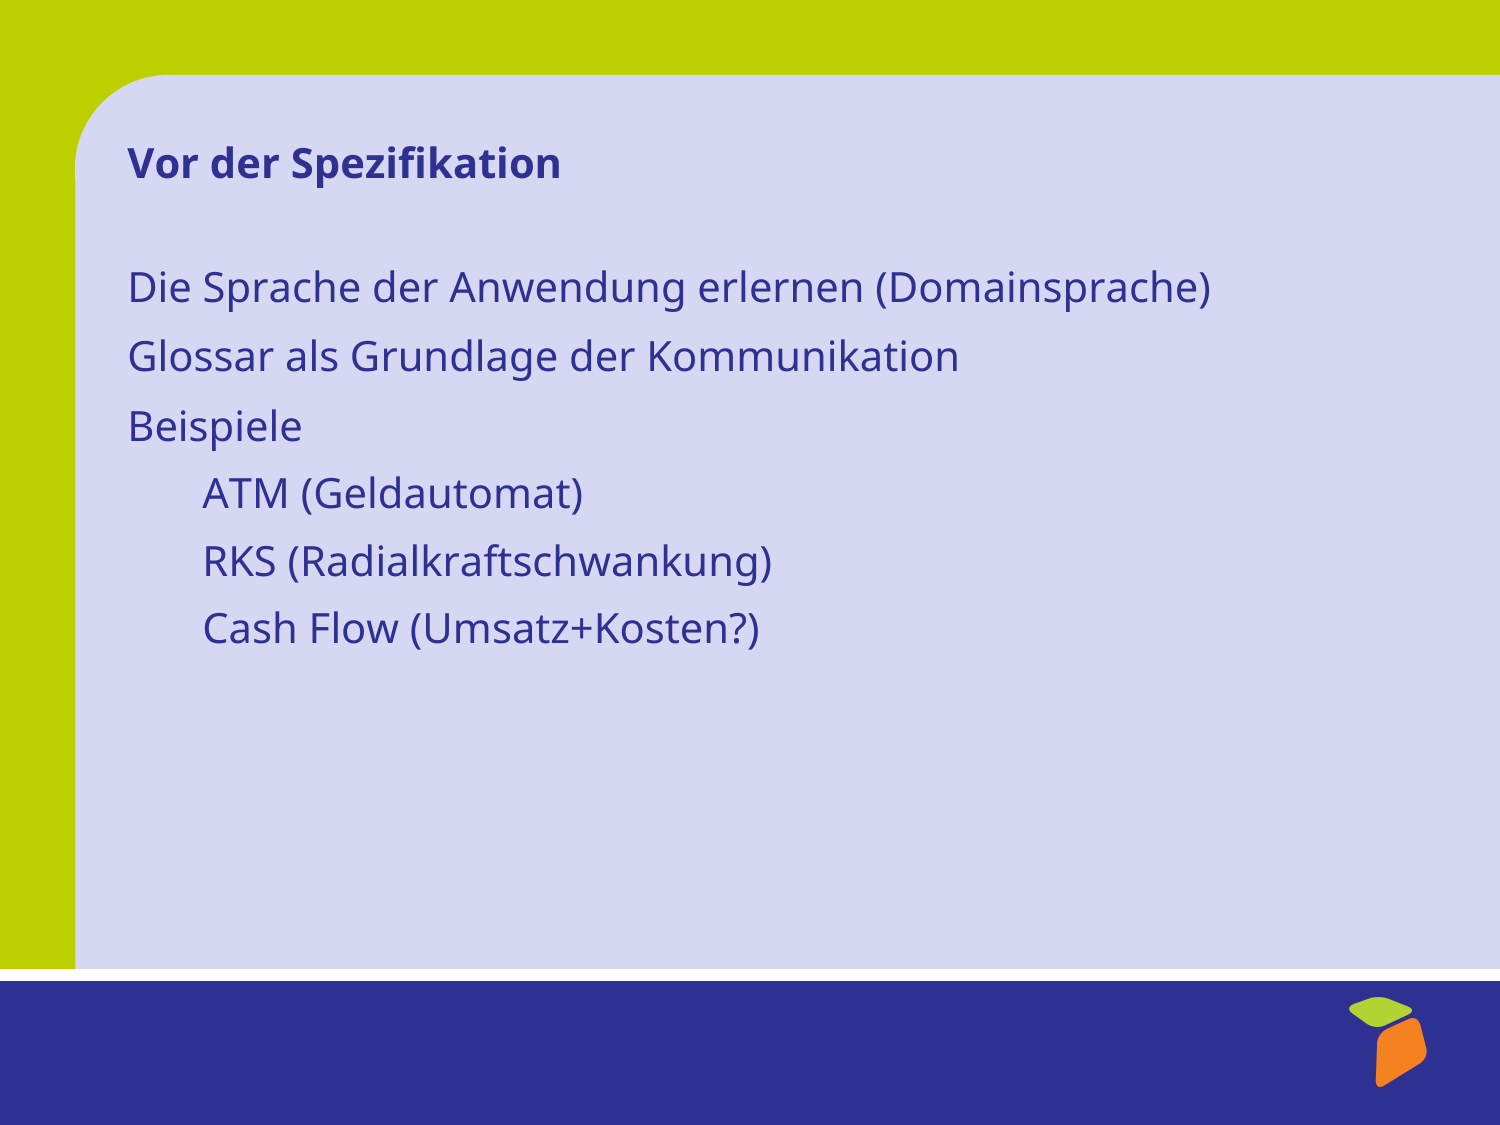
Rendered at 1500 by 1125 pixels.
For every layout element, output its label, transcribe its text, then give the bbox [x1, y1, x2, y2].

list Die Sprache der Anwendung erlernen (Domainsprache) Glossar als Grundlage der Kommunikation Beispiele ATM (Geldautomat) RKS (Radialkraftschwankung) Cash Flow (Umsatz+Kosten?) [112, 249, 1388, 1038]
picture [0, 981, 1500, 1125]
title Vor der Spezifikation [112, 112, 1388, 213]
